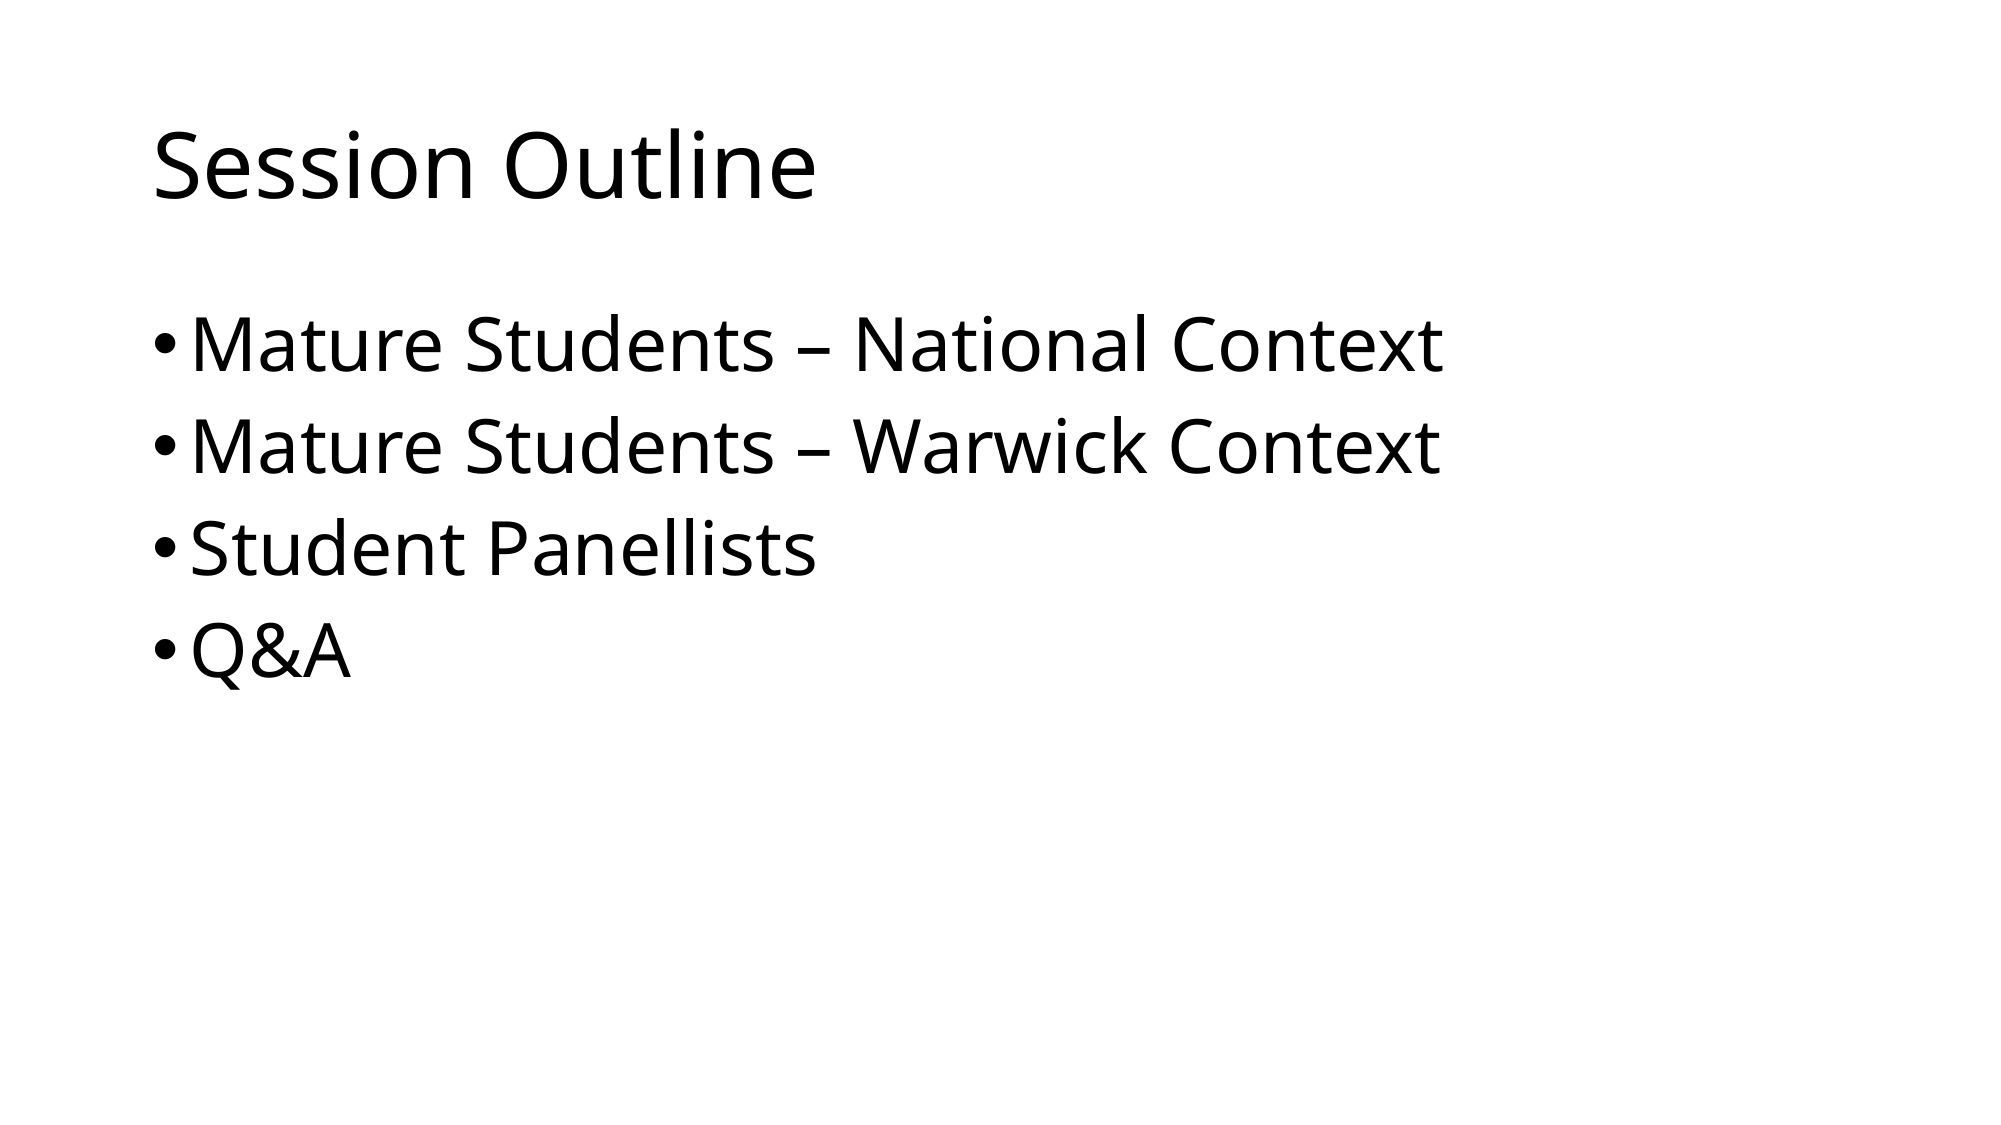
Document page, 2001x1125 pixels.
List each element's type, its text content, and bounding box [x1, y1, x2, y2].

title Session Outline [137, 59, 1863, 278]
list Mature Students – National Context Mature Students – Warwick Context Student Panellists Q&A [137, 299, 1863, 1014]
